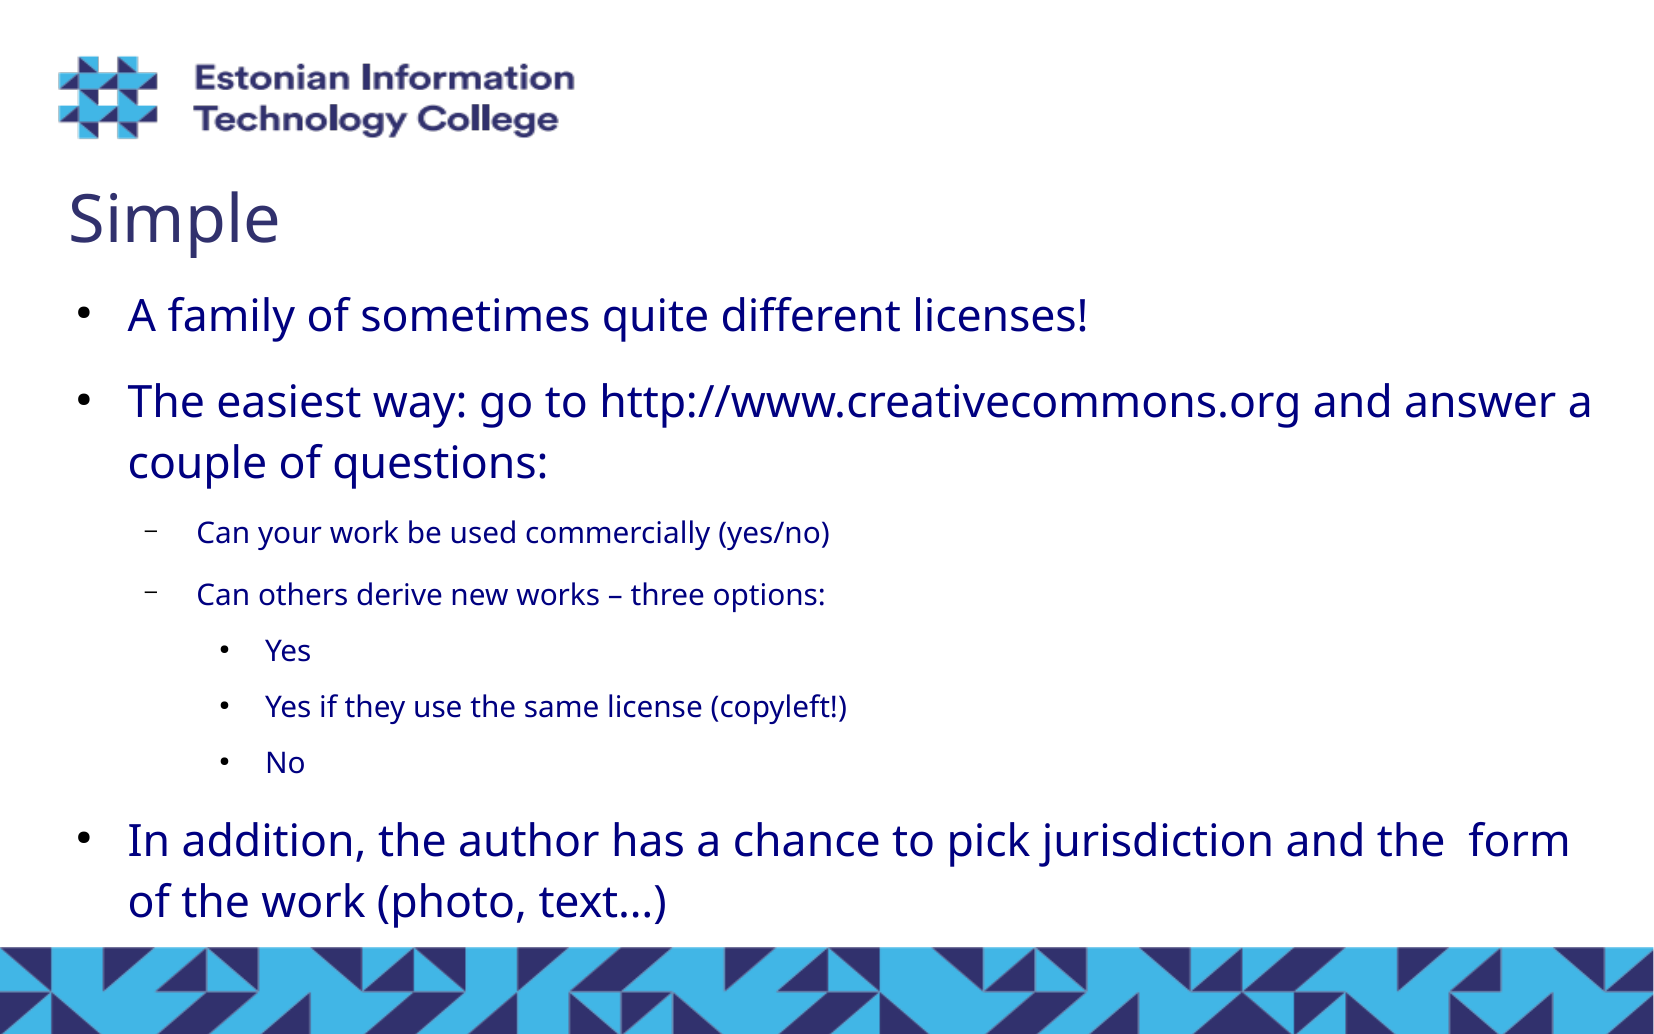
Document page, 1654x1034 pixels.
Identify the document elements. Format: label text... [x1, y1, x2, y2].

title Simple [68, 147, 1536, 283]
list A family of sometimes quite different licenses! The easiest way: go to http://www.creativecommons.org and answer a couple of questions: Can your work be used commercially (yes/no) Can others derive new works – three options: Yes Yes if they use the same license (copyleft!) No In addition, the author has a chance to pick jurisdiction and the form of the work (photo, text…) [59, 283, 1595, 936]
